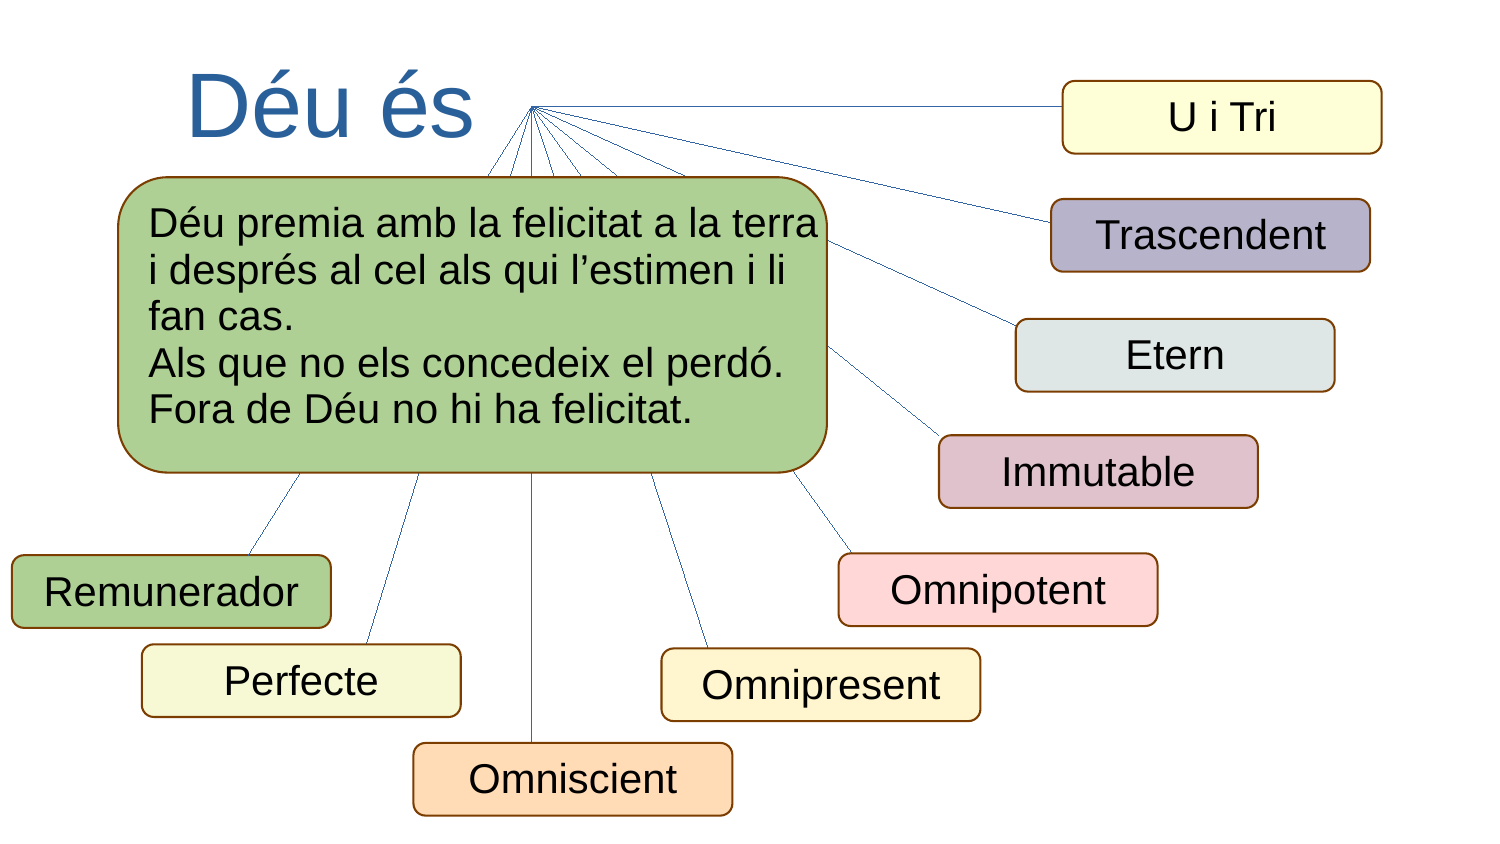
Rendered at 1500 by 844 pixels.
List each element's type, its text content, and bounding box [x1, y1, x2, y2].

text_box Remunerador [11, 555, 331, 628]
text_box Perfecte [141, 644, 461, 717]
text_box Etern [1015, 318, 1335, 392]
text_box Immutable [938, 435, 1258, 508]
title Déu és [64, 35, 597, 177]
text_box Déu premia amb la felicitat a la terra i després al cel als qui l’estimen i li fan cas. Als que no els concedeix el perdó. Fora de Déu no hi ha felicitat. [118, 177, 827, 473]
text_box Omnipotent [838, 553, 1158, 627]
text_box Omniscient [413, 742, 733, 816]
text_box U i Tri [1062, 80, 1382, 154]
text_box Omnipresent [661, 648, 981, 722]
text_box Trascendent [1051, 199, 1371, 272]
